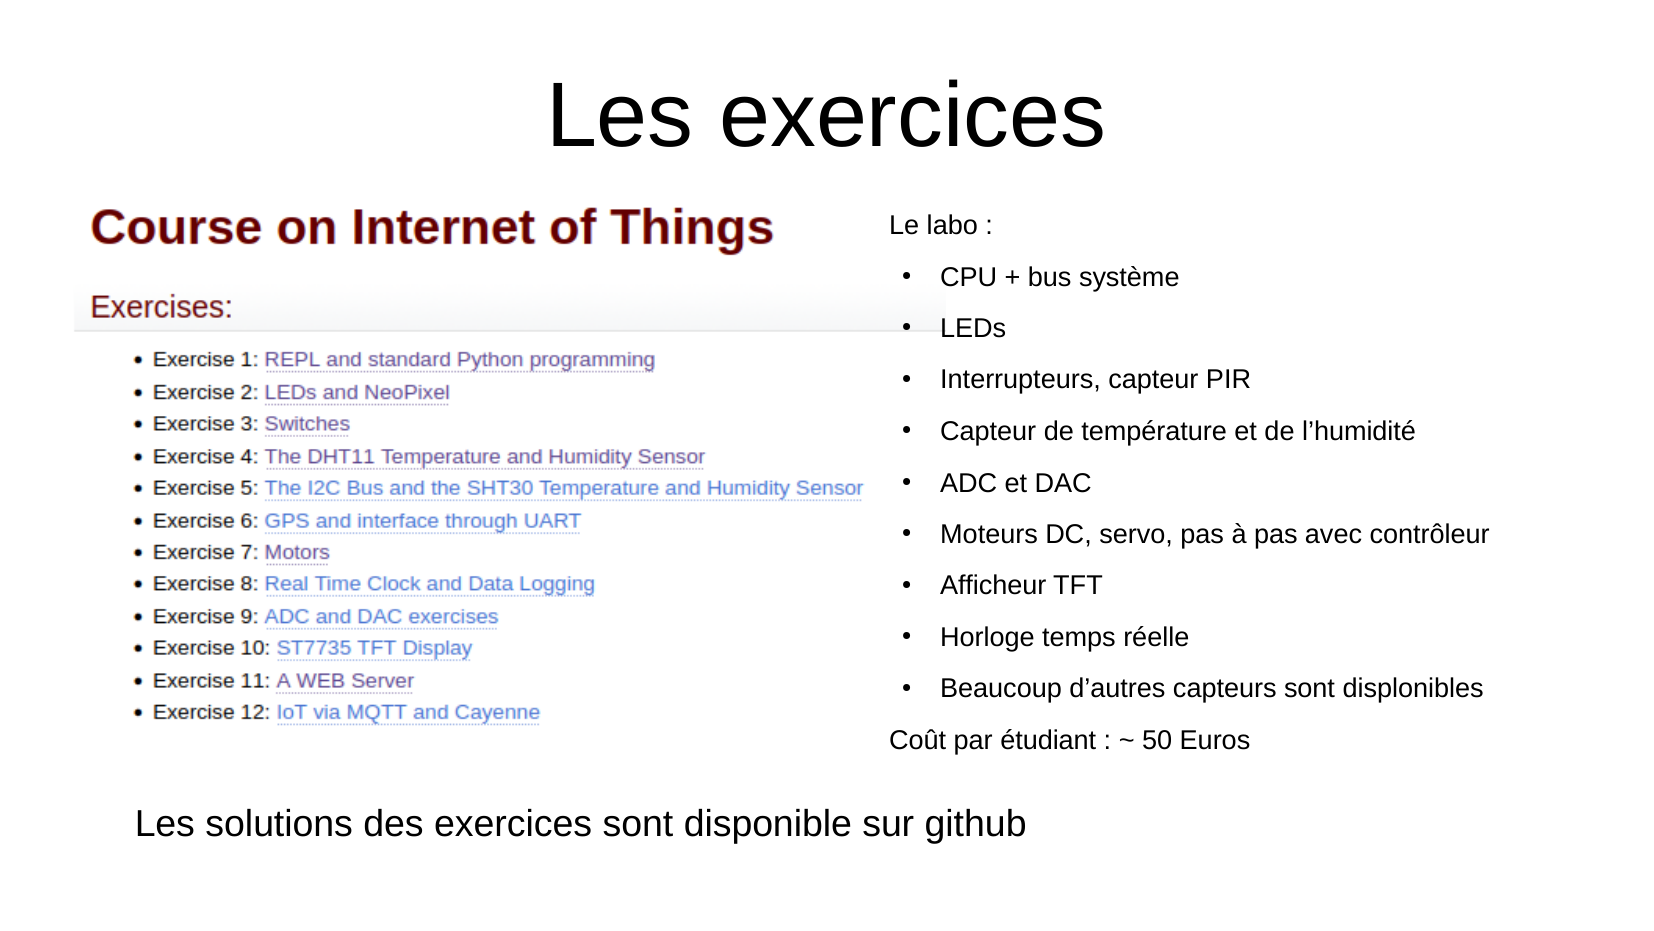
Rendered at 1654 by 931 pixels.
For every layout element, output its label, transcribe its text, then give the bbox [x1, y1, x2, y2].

picture [51, 194, 946, 738]
text_box Les solutions des exercices sont disponible sur github [120, 795, 1042, 852]
list Le labo : CPU + bus système LEDs Interrupteurs, capteur PIR Capteur de température et de l’humidité ADC et DAC Moteurs DC, servo, pas à pas avec contrôleur Afficheur TFT Horloge temps réelle Beaucoup d’autres capteurs sont displonibles Coût par étudiant : ~ 50 Euros [889, 210, 1591, 758]
title Les exercices [82, 37, 1571, 193]
